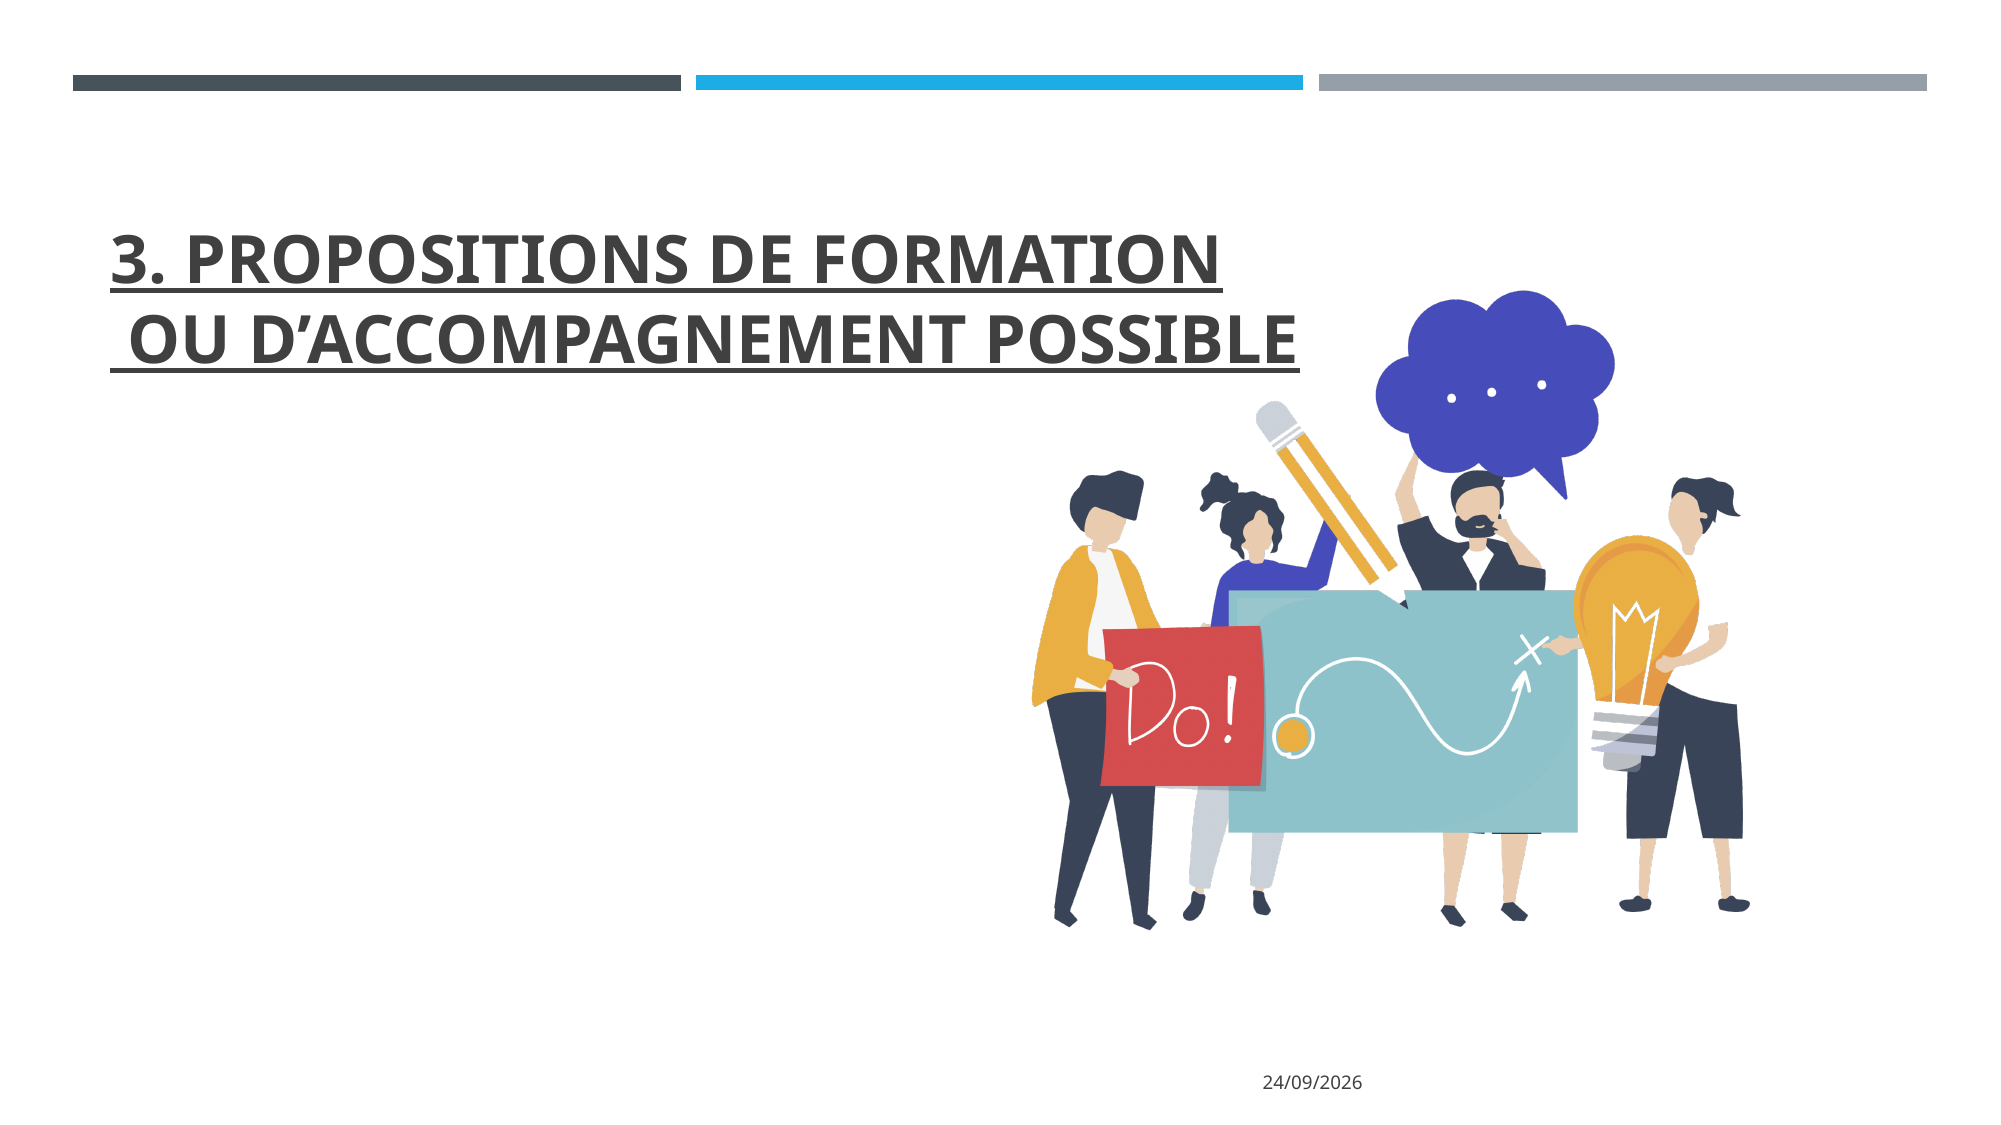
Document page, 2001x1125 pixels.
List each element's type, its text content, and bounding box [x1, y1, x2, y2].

title 3. Propositions de formation ou d’accompagnement possible [95, 115, 1905, 384]
text_box 21/10/2021 [1247, 1053, 1715, 1114]
picture [888, 259, 1911, 1003]
